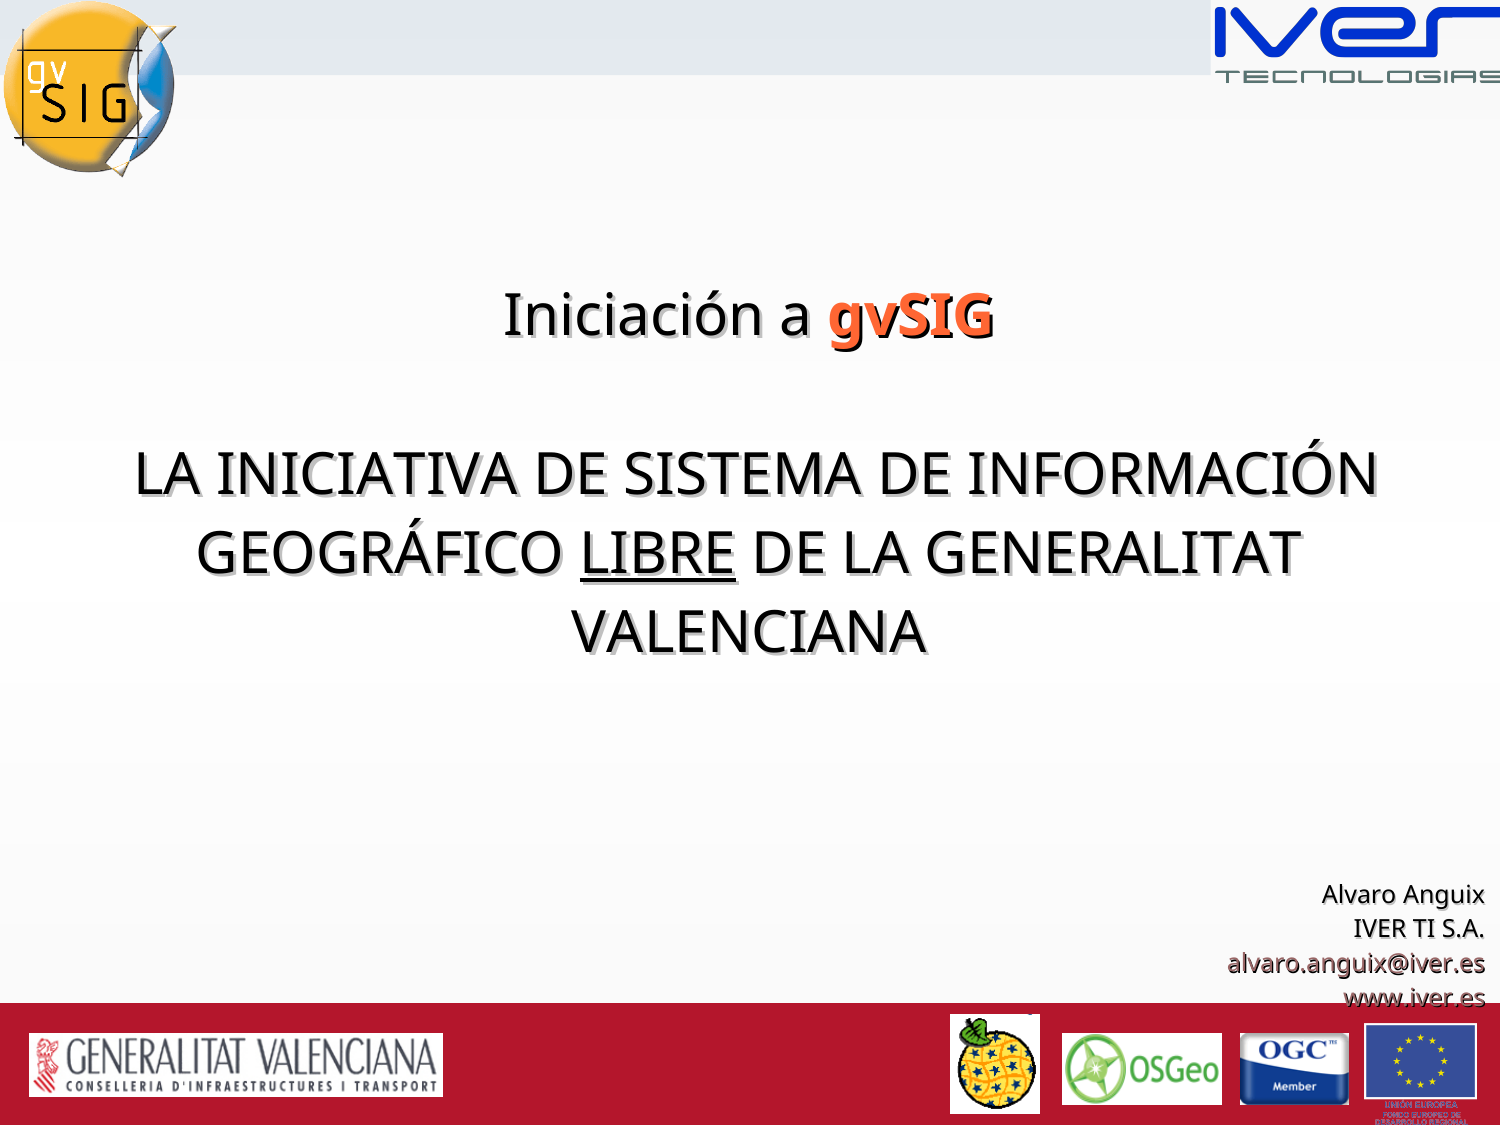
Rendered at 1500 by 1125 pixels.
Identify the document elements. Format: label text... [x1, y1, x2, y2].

picture [0, 0, 178, 179]
picture [1062, 1056, 1222, 1105]
picture [950, 1056, 1040, 1114]
picture [29, 1033, 443, 1097]
text_box Iniciación a gvSIG LA INICIATIVA DE SISTEMA DE INFORMACIÓN GEOGRÁFICO LIBRE DE LA GENERALITAT VALENCIANA [29, 265, 1469, 757]
picture [1240, 1056, 1349, 1105]
text_box Alvaro Anguix IVER TI S.A. alvaro.anguix@iver.es www.iver.es [586, 869, 1500, 1056]
picture [1210, 0, 1500, 98]
picture [1364, 1056, 1477, 1125]
